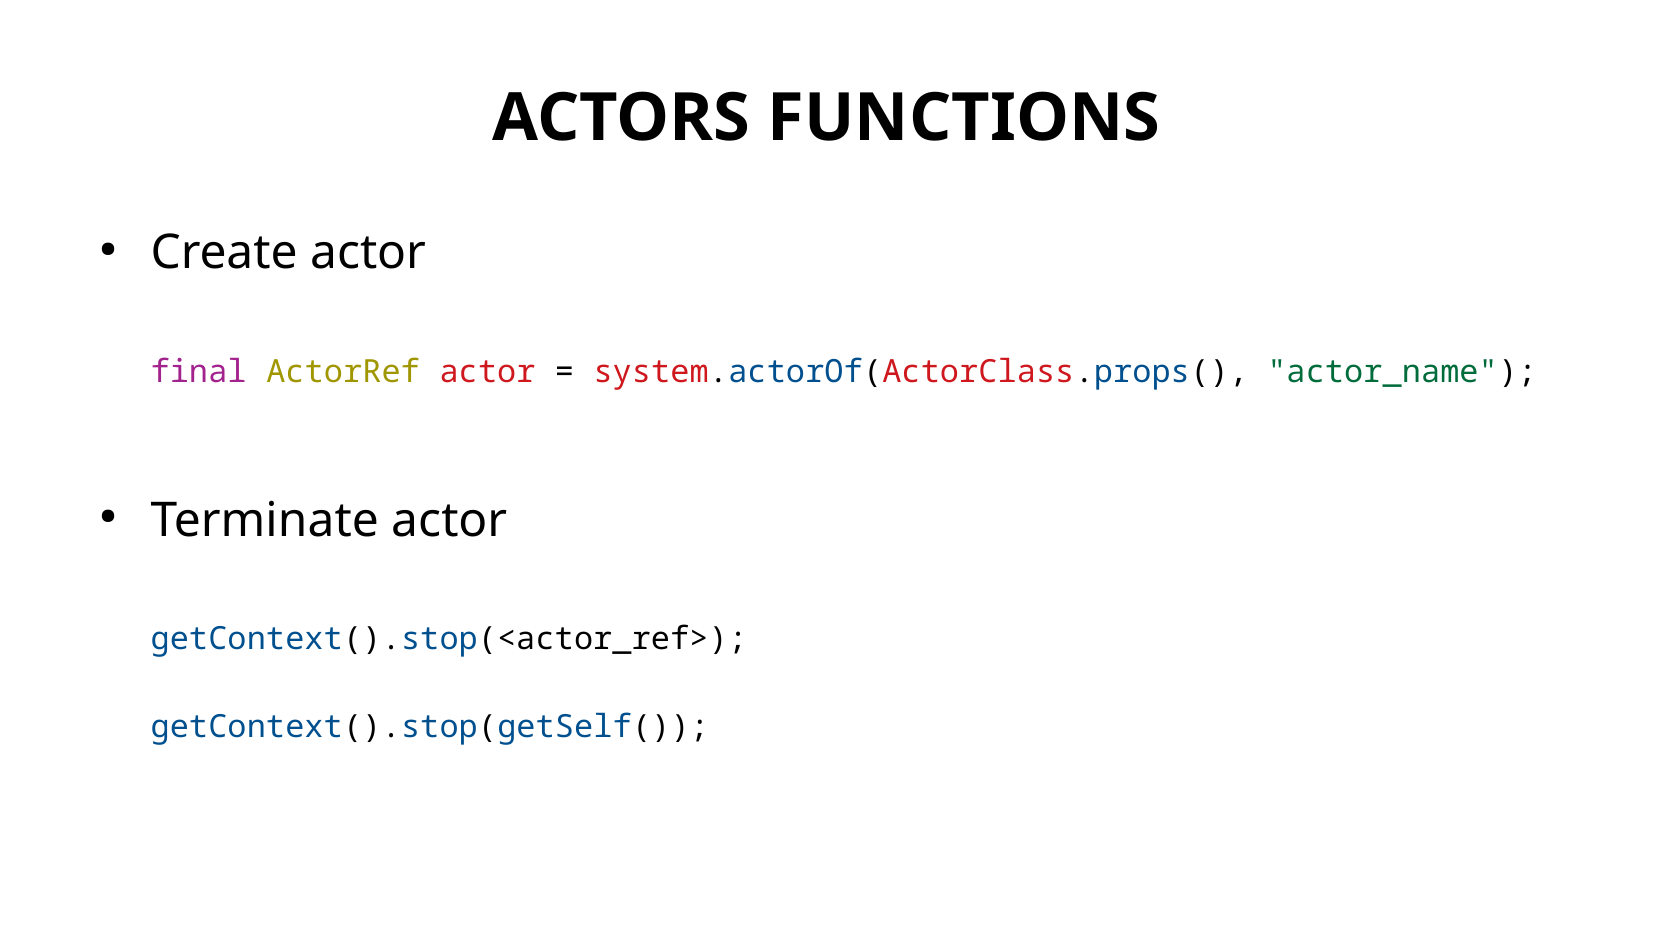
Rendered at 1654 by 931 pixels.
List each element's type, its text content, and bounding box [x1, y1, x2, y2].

title ACTORS FUNCTIONS [82, 36, 1571, 193]
list Create actor final ActorRef actor = system.actorOf(ActorClass.props(), "actor_name"); Terminate actor getContext().stop(<actor_ref>); getContext().stop(getSelf()); [82, 217, 1571, 757]
